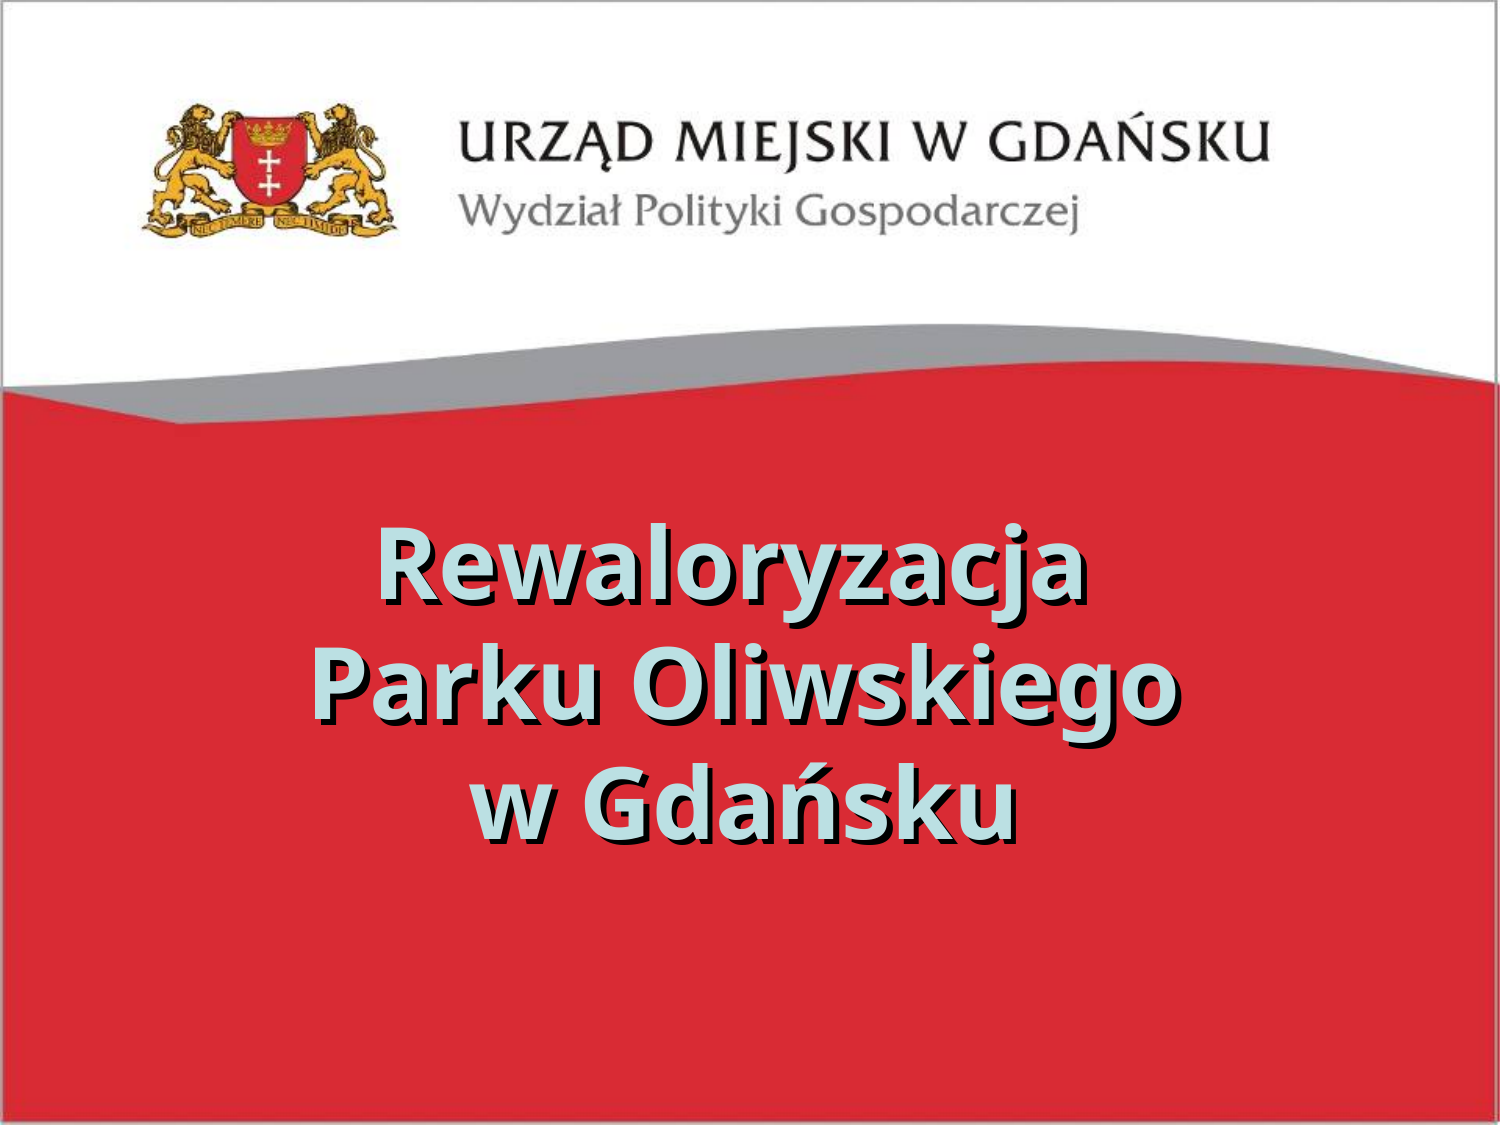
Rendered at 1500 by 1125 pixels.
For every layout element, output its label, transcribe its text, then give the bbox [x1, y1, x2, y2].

picture [0, 0, 1500, 1125]
text_box Rewaloryzacja Parku Oliwskiego w Gdańsku [147, 491, 1341, 867]
